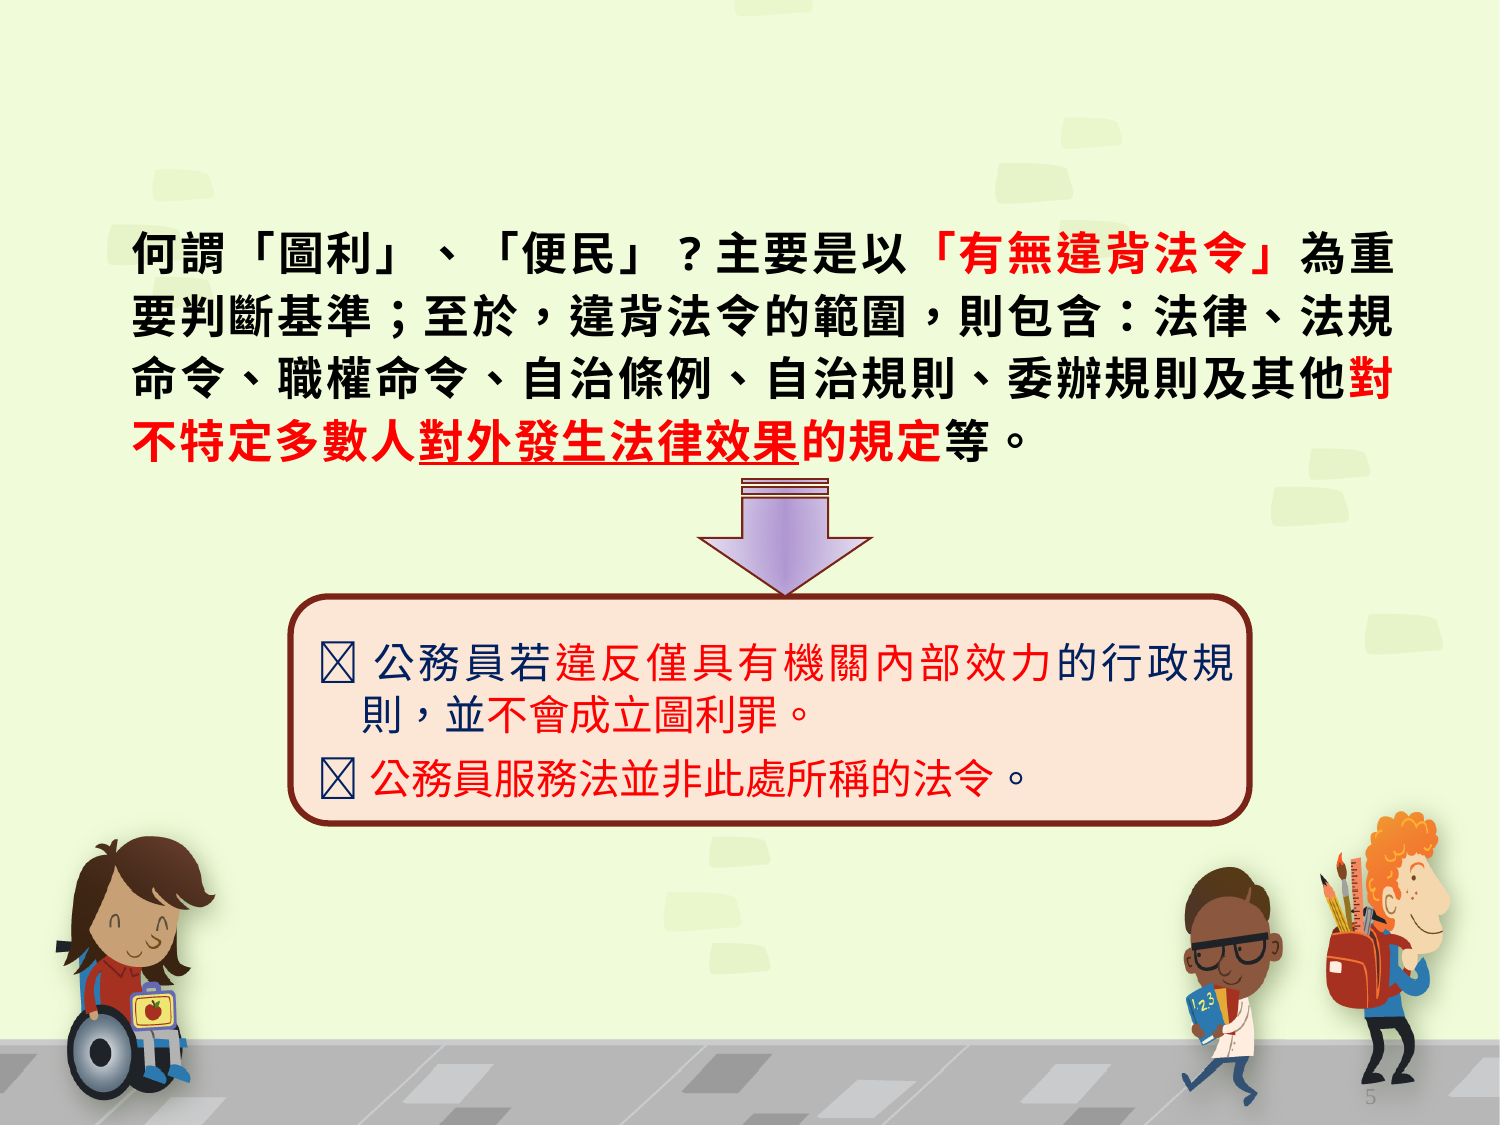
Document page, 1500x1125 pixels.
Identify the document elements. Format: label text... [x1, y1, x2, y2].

text_box [474, 596, 690, 603]
text_box 公務員若違反僅具有機關內部效力的行政規則，並不會成立圖利罪。 公務員服務法並非此處所稱的法令。 [302, 596, 1250, 842]
picture [0, 0, 1500, 1125]
text_box [742, 479, 829, 483]
text_box [742, 486, 829, 494]
text_box [699, 497, 872, 597]
text_box [290, 607, 302, 813]
slide_number <編號> [1054, 1065, 1392, 1125]
text_box 何謂「圖利」、「便民」?主要是以「有無違背法令」為重要判斷基準；至於，違背法令的範圍，則包含：法律、法規命令、職權命令、自治條例、自治規則、委辦規則及其他對不特定多數人對外發生法律效果的規定等。 [116, 210, 1412, 475]
